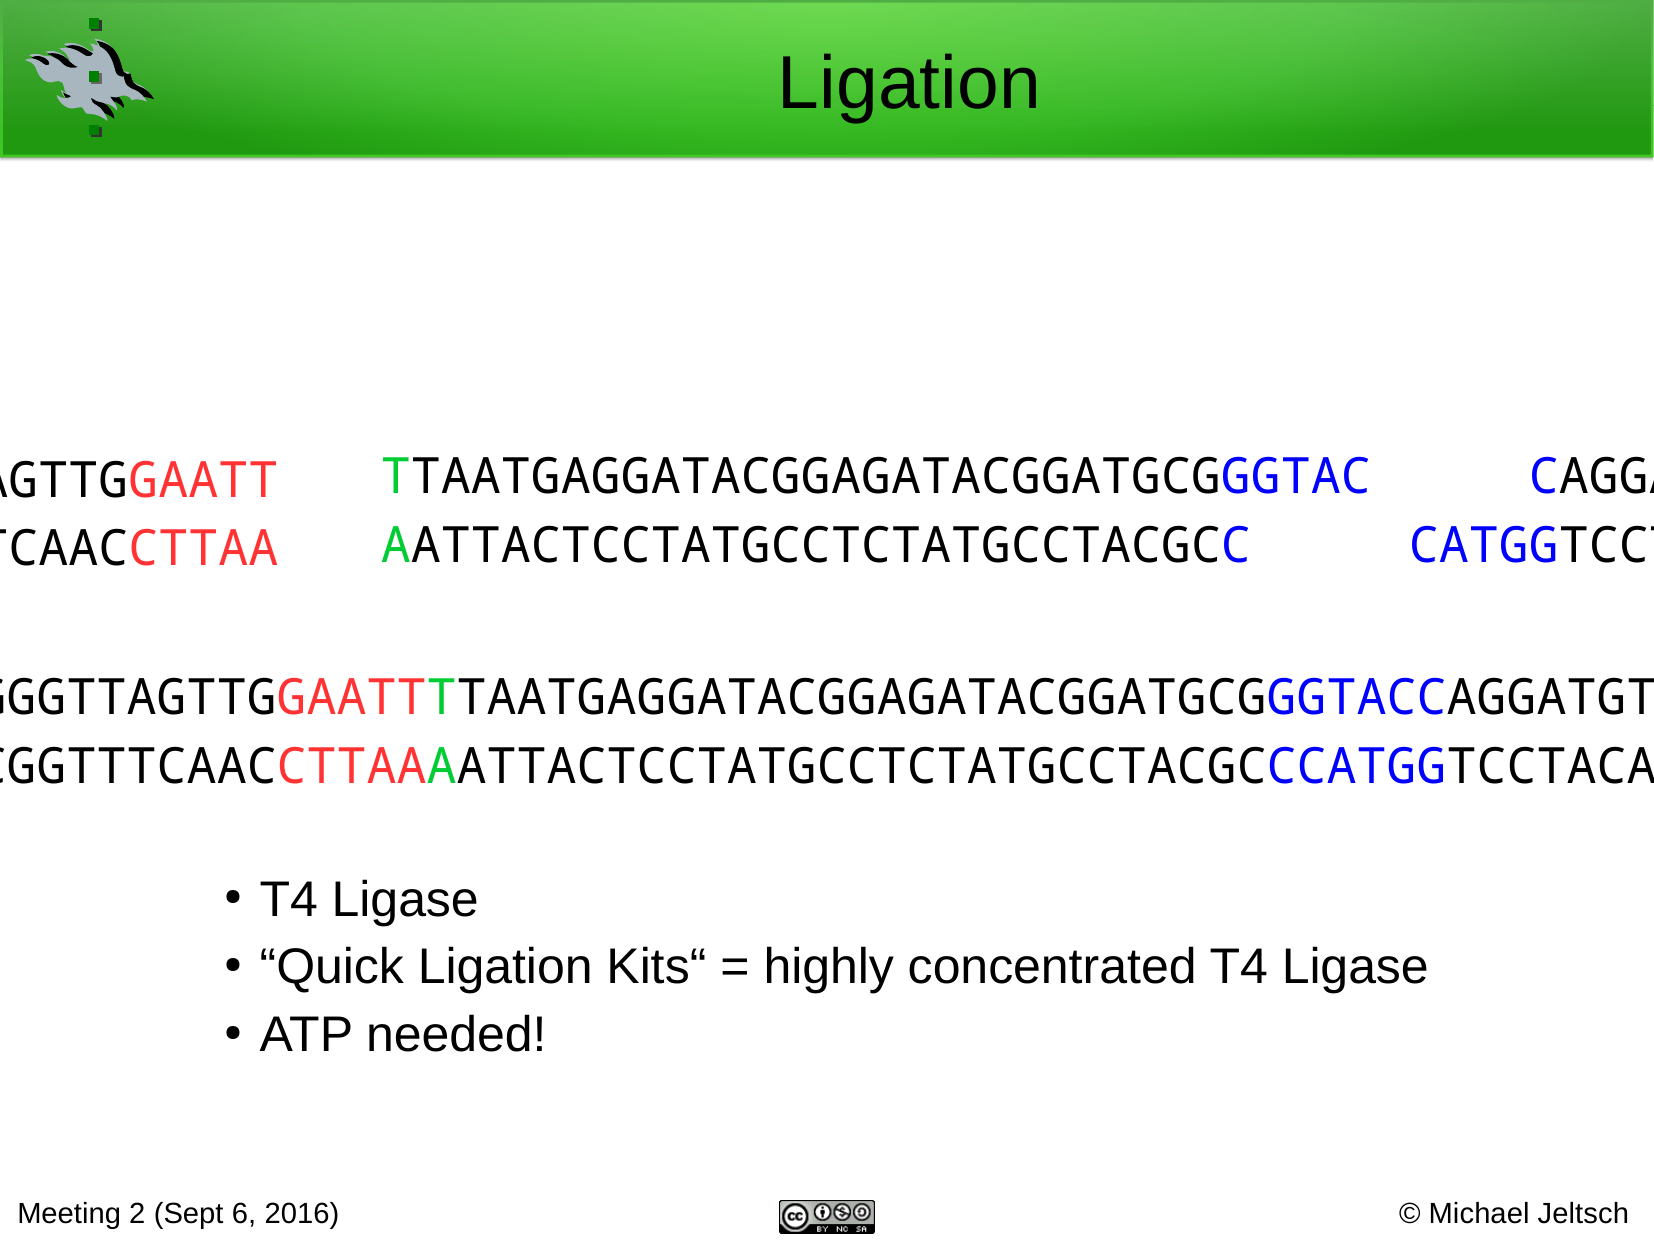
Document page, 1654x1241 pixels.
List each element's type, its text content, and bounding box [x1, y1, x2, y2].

text_box TTAATGAGGATACGGAGATACGGATGCGGGTAC AATTACTCCTATGCCTCTATGCCTACGCC [366, 433, 1386, 566]
text_box [1353, 622, 1504, 756]
text_box GCGATGCGGGTTAGTTGGAATTTTAATGAGGATACGGAGATACGGATGCGGGTACCAGGATGTCGGGAGATACG CGCTACGCGGTTTCAACCTTAAAATTACTCCTATGCCTCTATGCCTACGCCCATGGTCCTACAGCCCTCTATGC [0, 654, 1654, 787]
text_box T4 Ligase “Quick Ligation Kits“ = highly concentrated T4 Ligase ATP needed! [209, 863, 1445, 1084]
picture [779, 1200, 875, 1234]
text_box CAGGATGTCG CATGGTCCTACAGC [1394, 433, 1654, 566]
text_box GGTTAGTTGGAATT GGTTTCAACCTTAA [0, 436, 294, 569]
title Ligation [637, 11, 1182, 154]
